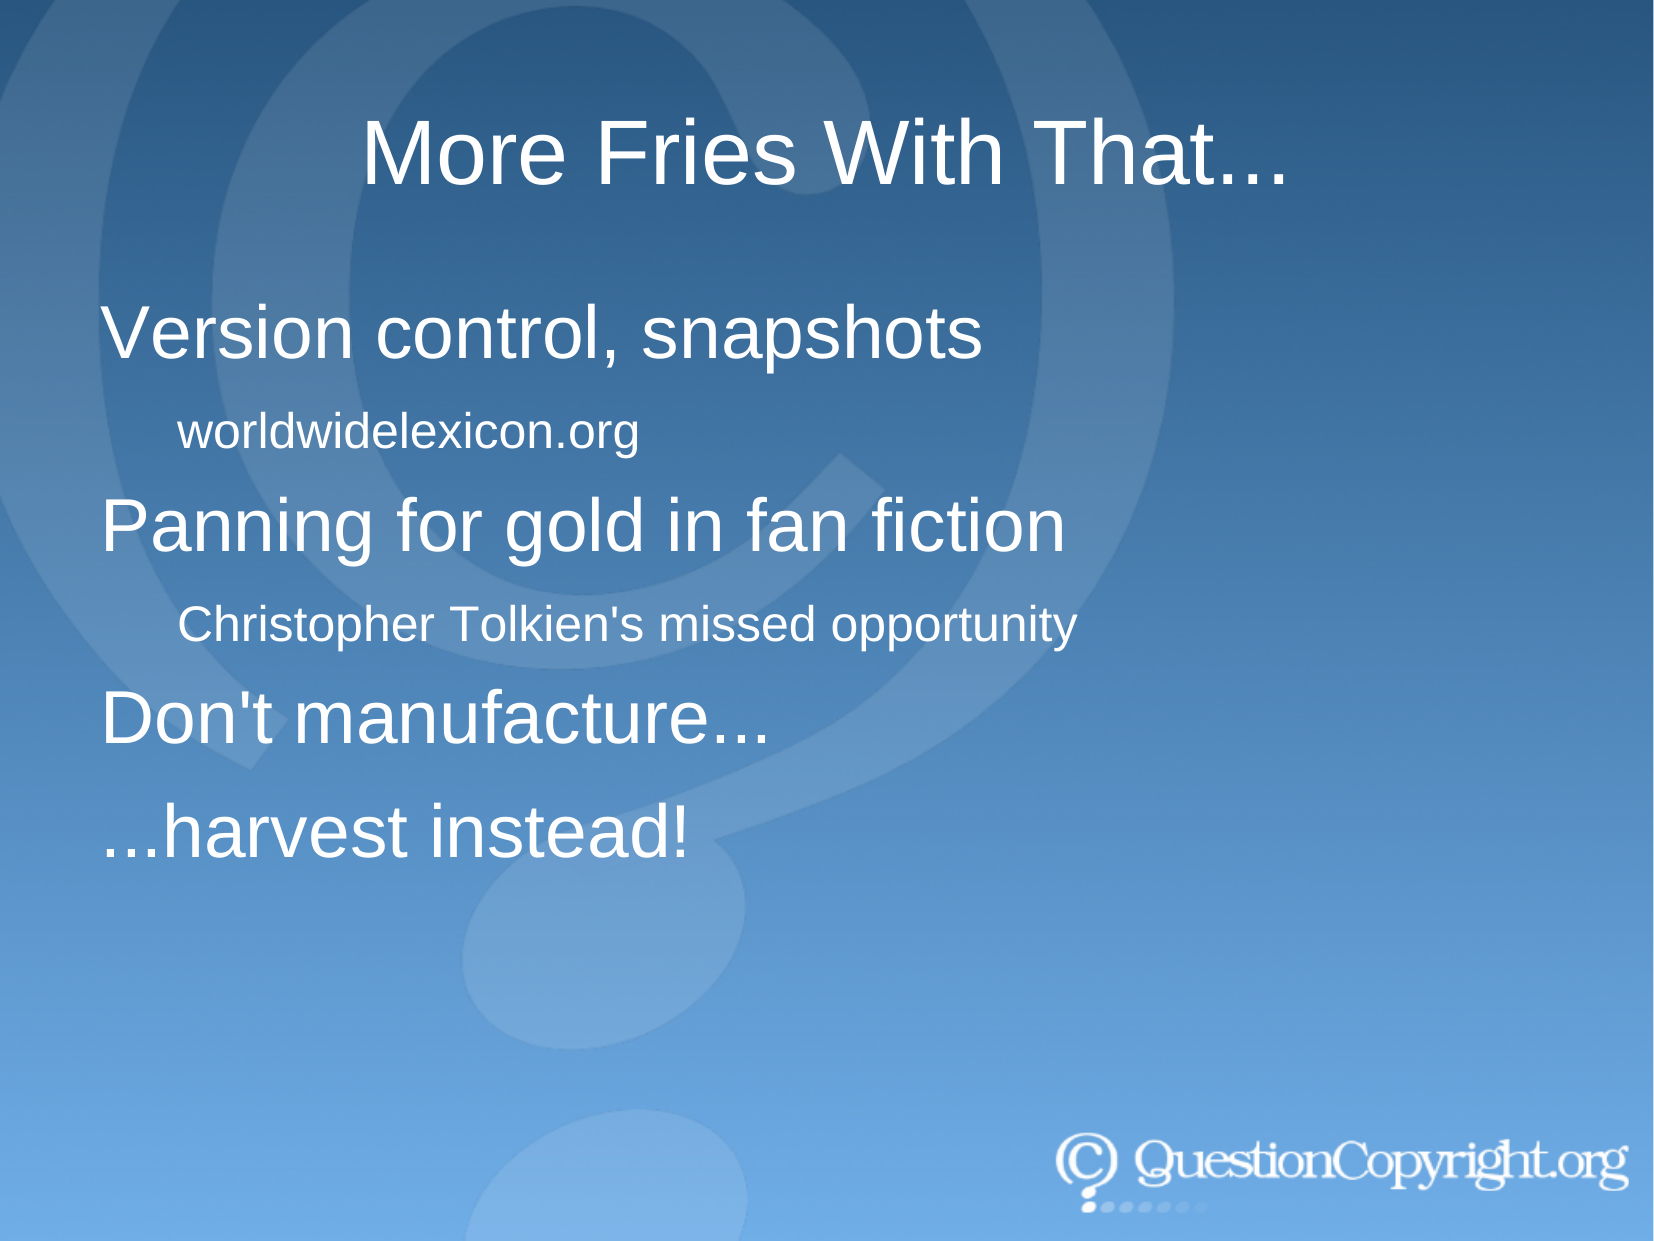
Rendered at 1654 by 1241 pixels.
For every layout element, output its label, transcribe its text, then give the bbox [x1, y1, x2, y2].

list Version control, snapshots worldwidelexicon.org Panning for gold in fan fiction Christopher Tolkien's missed opportunity Don't manufacture... ...harvest instead! [82, 290, 1571, 1094]
picture [0, 0, 1654, 1241]
title More Fries With That... [82, 49, 1571, 257]
